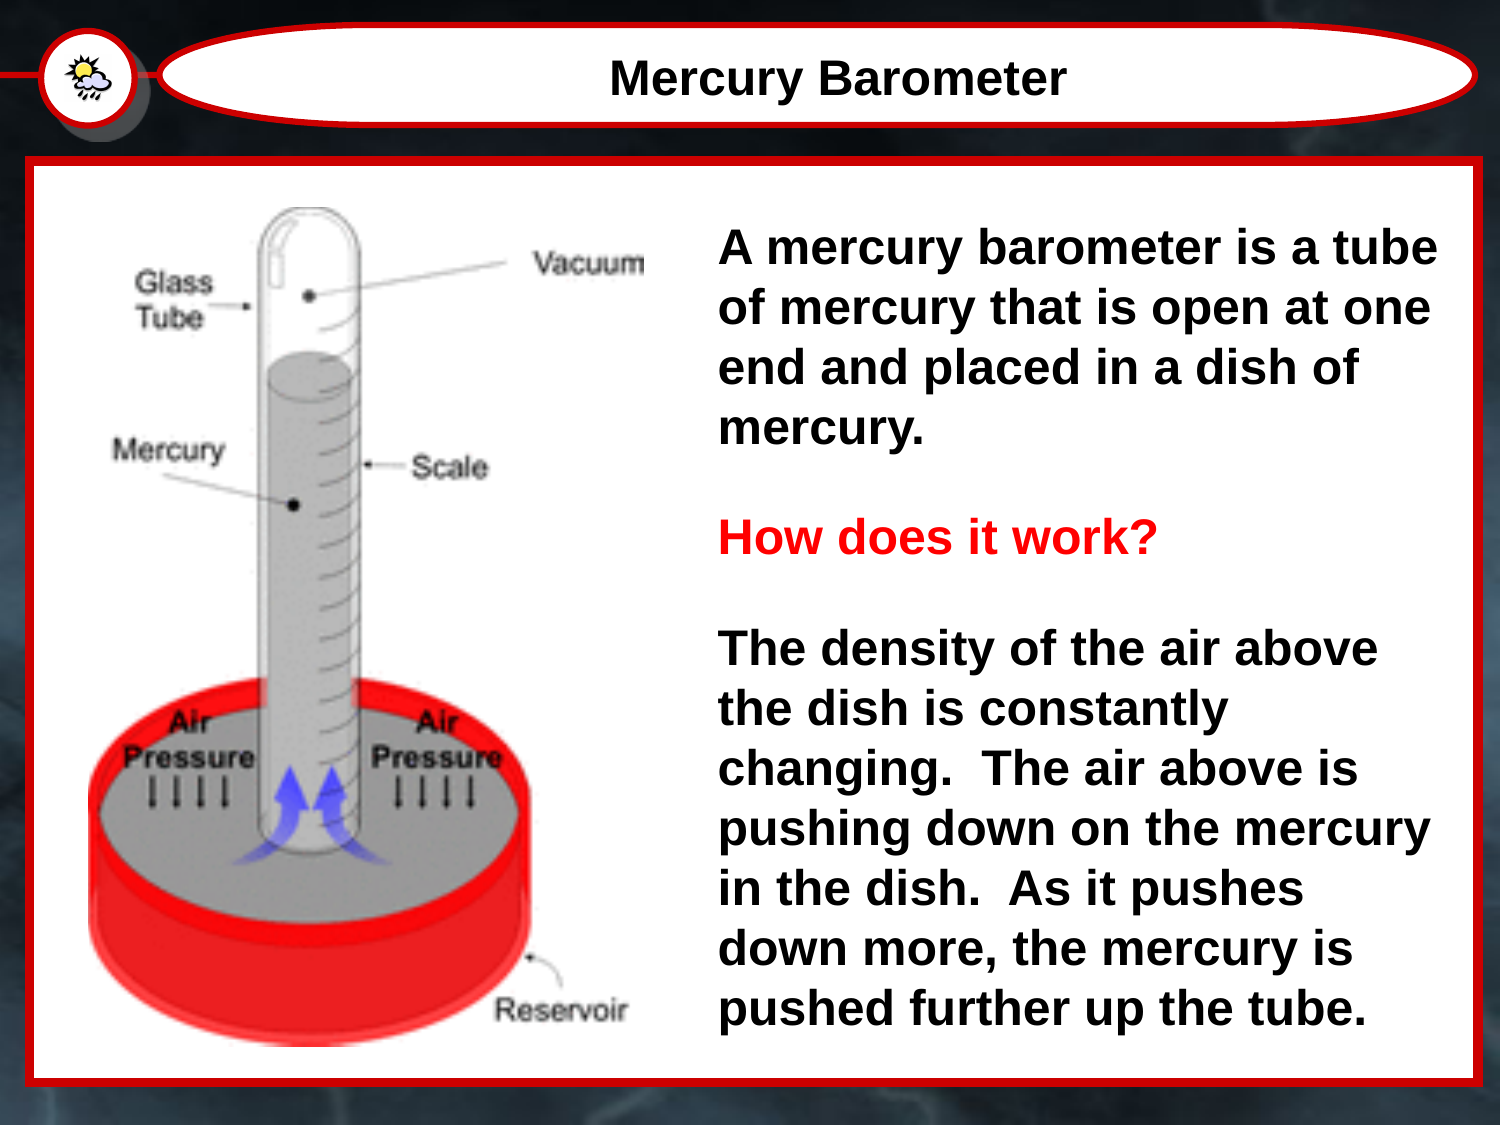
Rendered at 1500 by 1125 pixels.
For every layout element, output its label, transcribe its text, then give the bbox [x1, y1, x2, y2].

picture [64, 54, 112, 102]
text_box Mercury Barometer [289, 37, 1388, 113]
text_box [159, 24, 1475, 125]
text_box The density of the air above the dish is constantly changing. The air above is pushing down on the mercury in the dish. As it pushes down more, the mercury is pushed further up the tube. [702, 607, 1459, 1047]
text_box A mercury barometer is a tube of mercury that is open at one end and placed in a dish of mercury. How does it work? [702, 207, 1459, 576]
text_box [29, 161, 1478, 1082]
picture [88, 207, 644, 1047]
text_box [41, 30, 135, 126]
